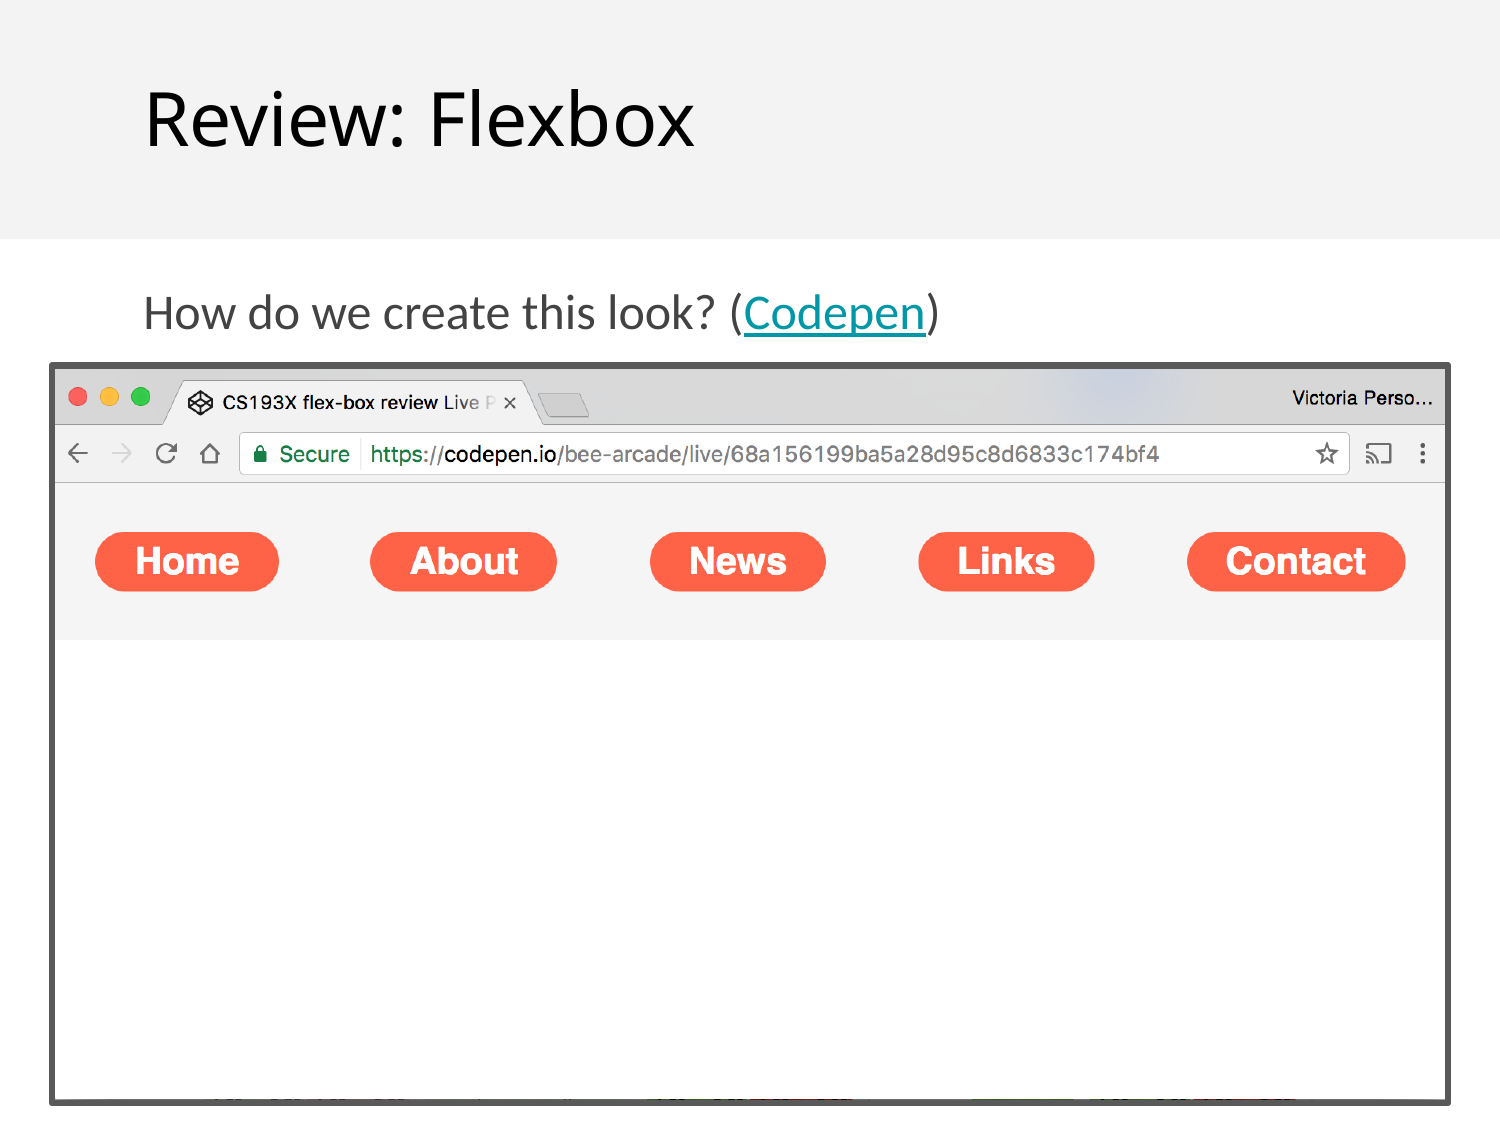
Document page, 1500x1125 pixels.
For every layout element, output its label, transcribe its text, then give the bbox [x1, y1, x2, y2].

list How do we create this look? (Codepen) [128, 255, 1372, 344]
title Review: Flexbox [128, 56, 1372, 183]
picture [54, 368, 1446, 1100]
